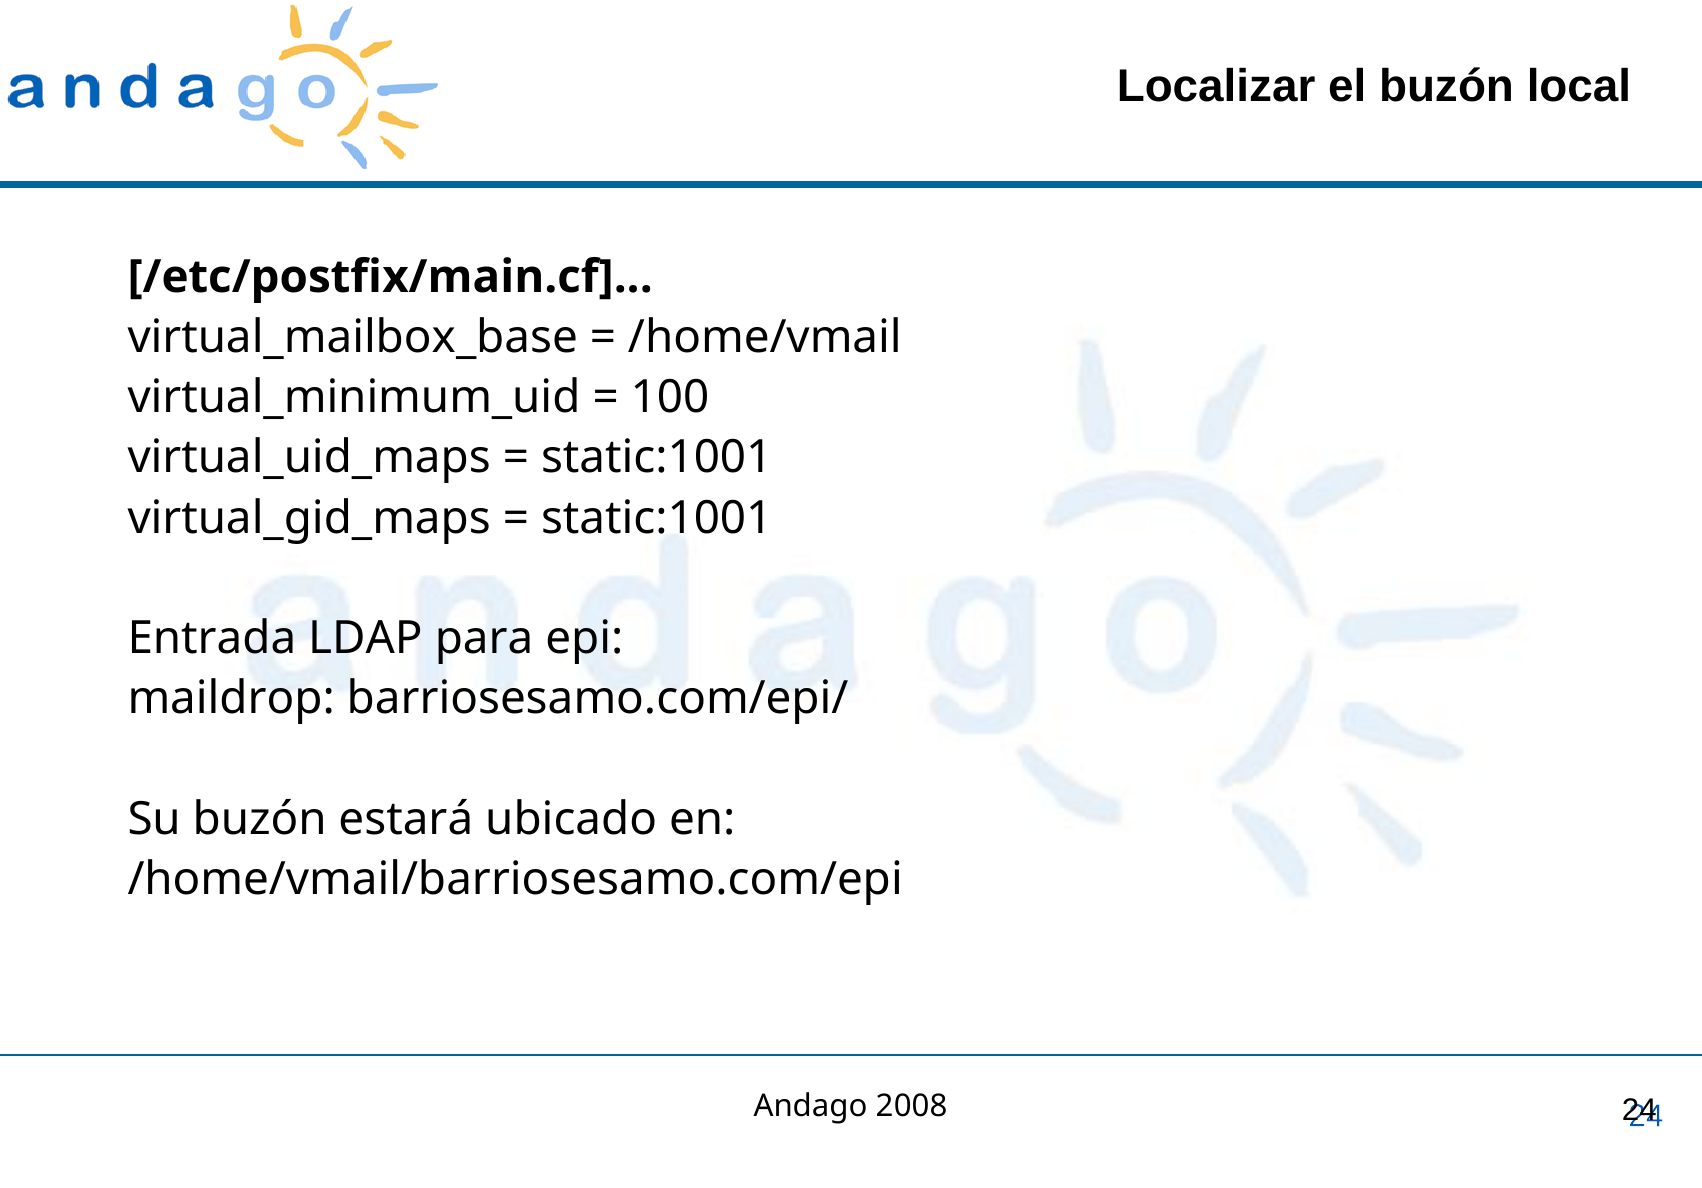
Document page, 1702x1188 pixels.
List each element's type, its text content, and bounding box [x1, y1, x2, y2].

title Localizar el buzón local [255, 0, 1702, 182]
subtitle [/etc/postfix/main.cf]... virtual_mailbox_base = /home/vmail virtual_minimum_uid = 100 virtual_uid_maps = static:1001 virtual_gid_maps = static:1001 Entrada LDAP para epi: maildrop: barriosesamo.com/epi/ Su buzón estará ubicado en: /home/vmail/barriosesamo.com/epi [127, 288, 1575, 1111]
picture [0, 0, 255, 175]
